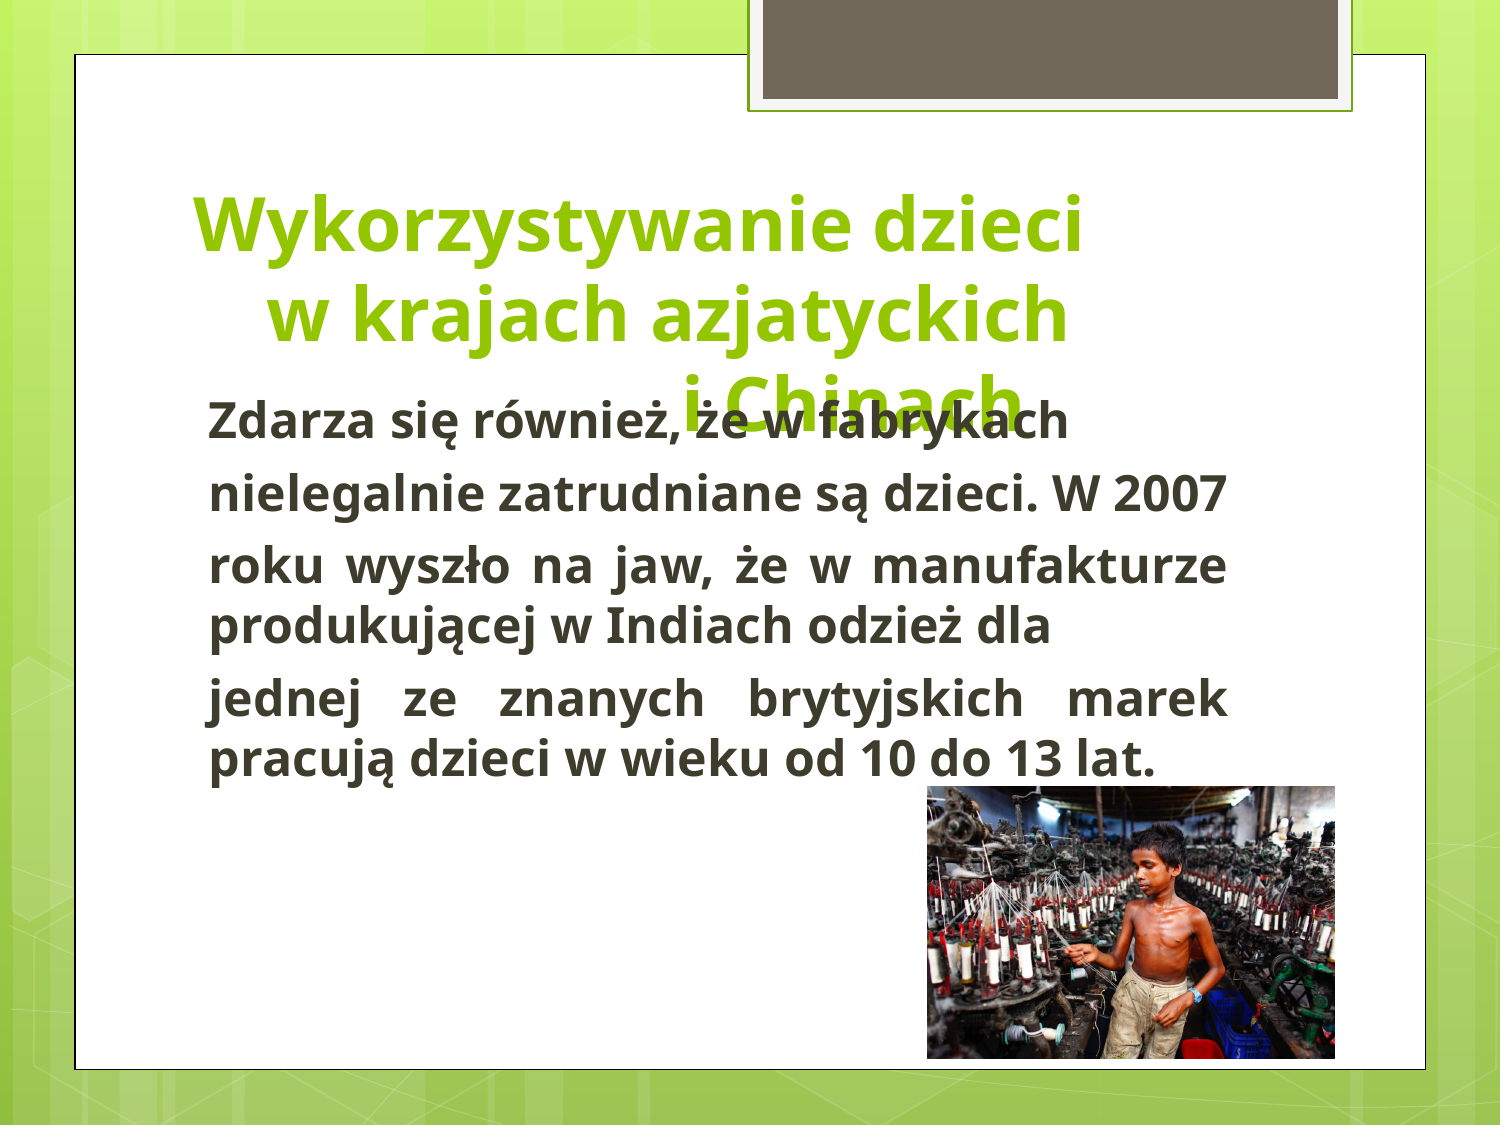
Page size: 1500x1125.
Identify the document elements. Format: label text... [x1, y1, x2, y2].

title Wykorzystywanie dzieci w krajach azjatyckich i Chinach [171, 168, 1324, 398]
list Zdarza się również, że w fabrykach nielegalnie zatrudniane są dzieci. W 2007 roku wyszło na jaw, że w manufakturze produkującej w Indiach odzież dla jednej ze znanych brytyjskich marek pracują dzieci w wieku od 10 do 13 lat. [171, 381, 1283, 957]
picture [927, 786, 1335, 1059]
